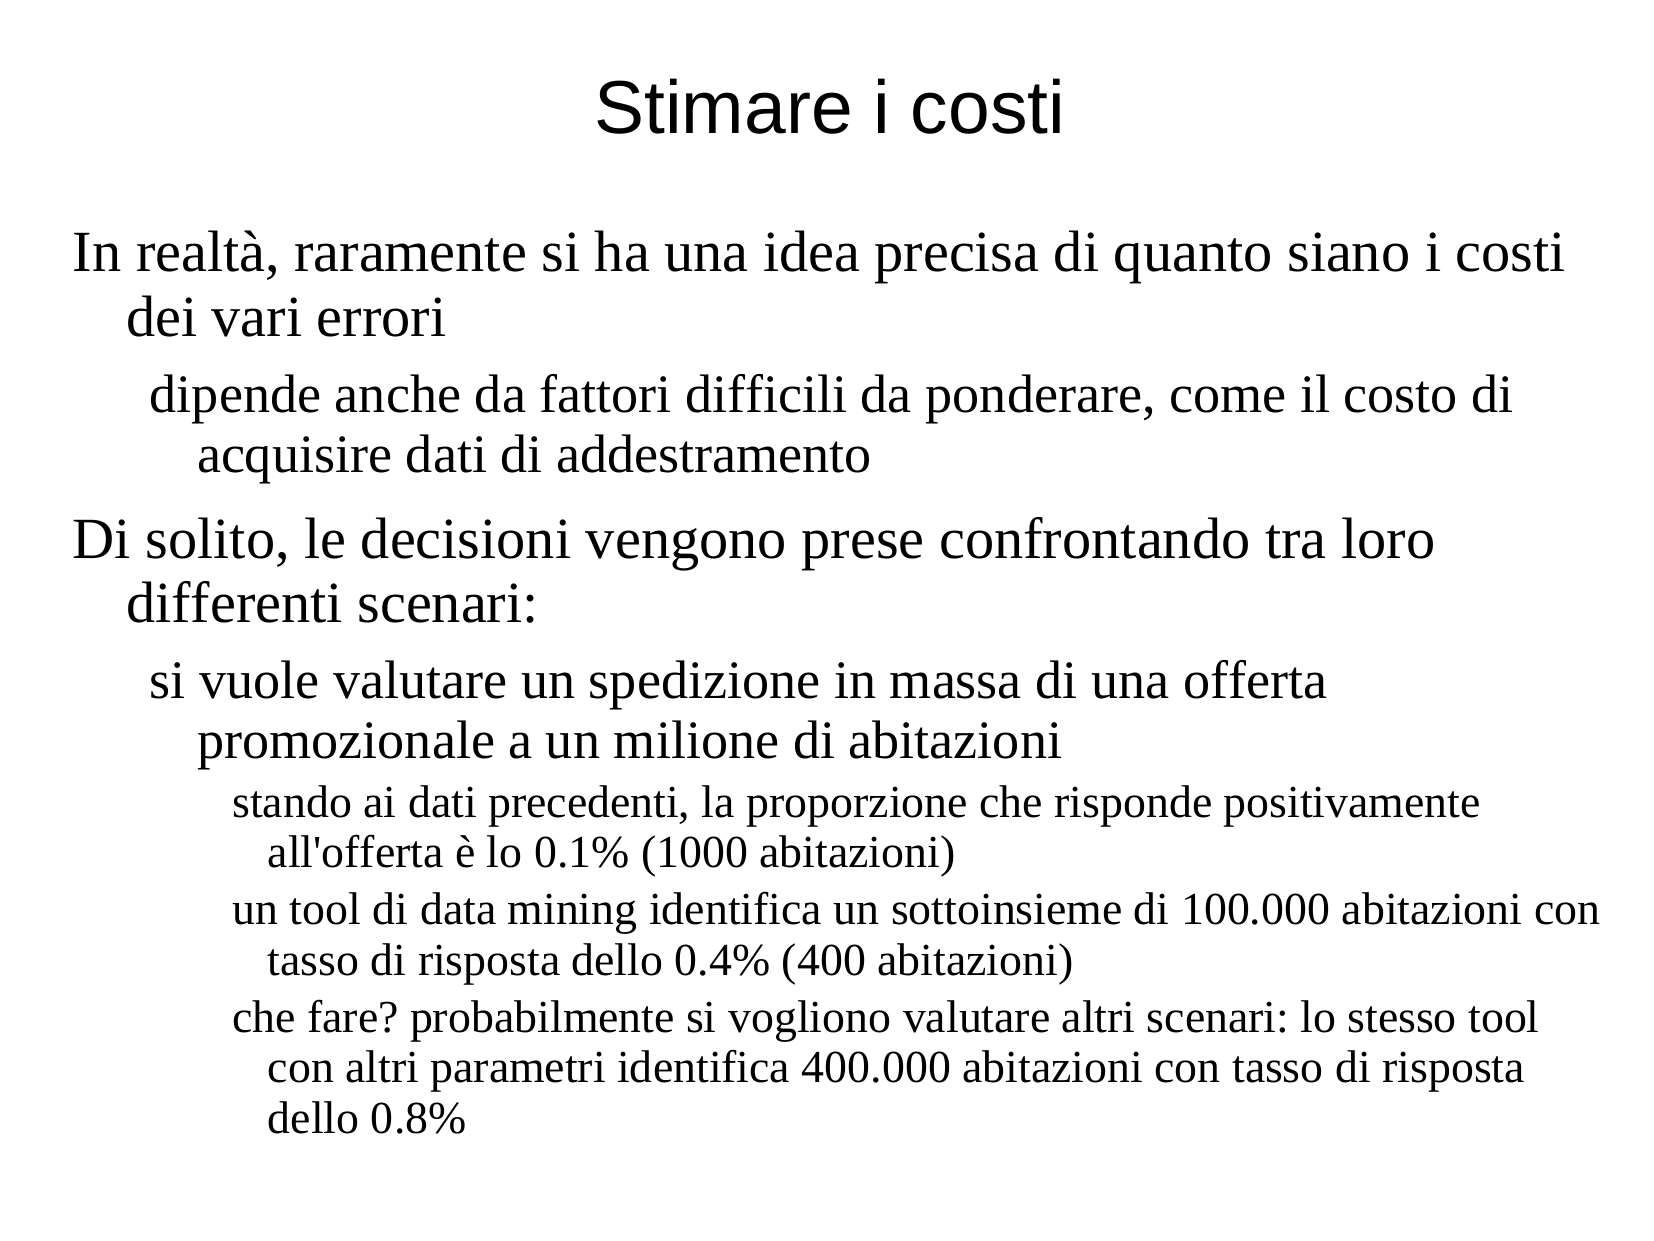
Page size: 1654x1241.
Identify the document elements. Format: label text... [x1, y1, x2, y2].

title Stimare i costi [52, 42, 1608, 173]
list In realtà, raramente si ha una idea precisa di quanto siano i costi dei vari errori dipende anche da fattori difficili da ponderare, come il costo di acquisire dati di addestramento Di solito, le decisioni vengono prese confrontando tra loro differenti scenari: si vuole valutare un spedizione in massa di una offerta promozionale a un milione di abitazioni stando ai dati precedenti, la proporzione che risponde positivamente all'offerta è lo 0.1% (1000 abitazioni) un tool di data mining identifica un sottoinsieme di 100.000 abitazioni con tasso di risposta dello 0.4% (400 abitazioni) che fare? probabilmente si vogliono valutare altri scenari: lo stesso tool con altri parametri identifica 400.000 abitazioni con tasso di risposta dello 0.8% [55, 219, 1605, 1179]
